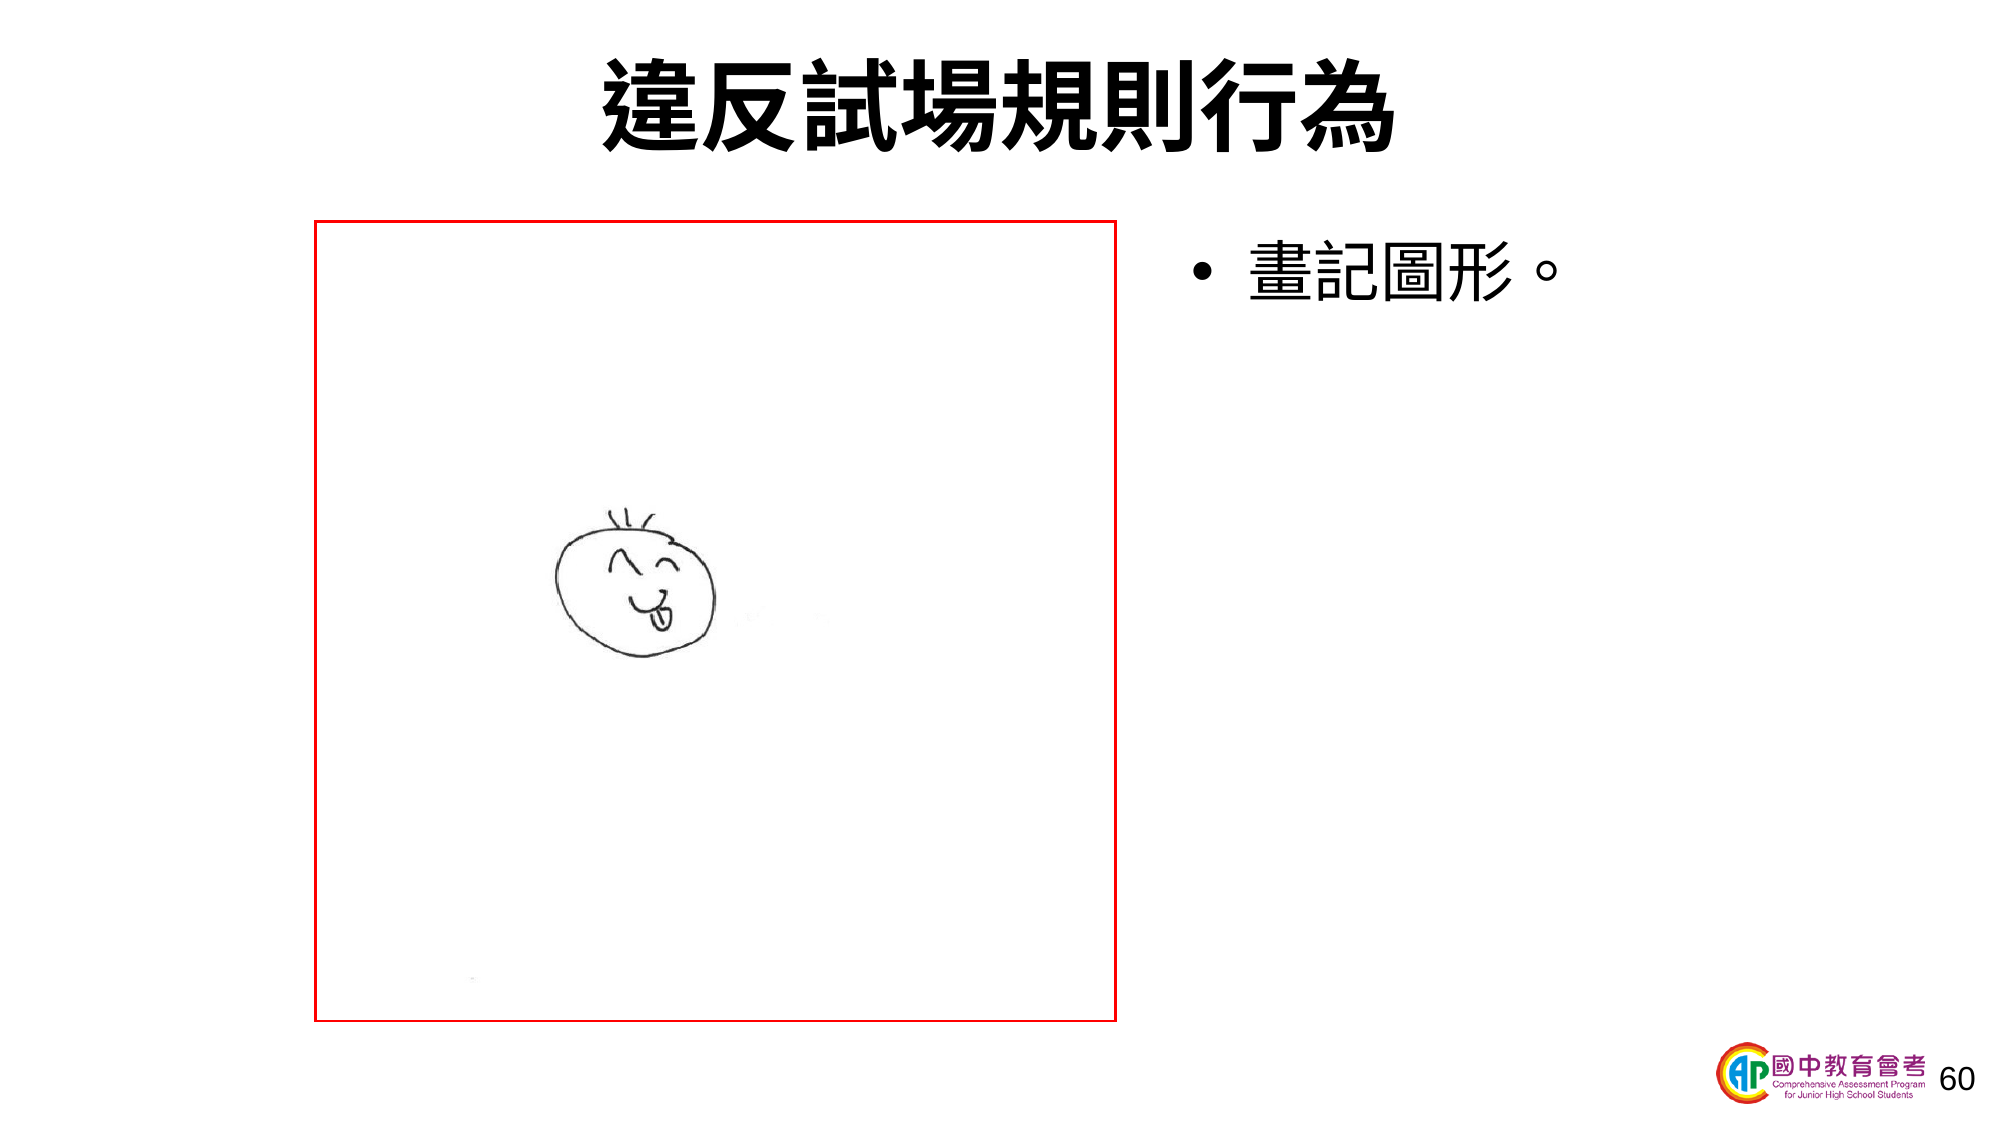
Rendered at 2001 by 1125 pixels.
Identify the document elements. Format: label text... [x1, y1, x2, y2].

title 違反試場規則行為 [137, 2, 1863, 220]
text_box 畫記圖形。 [1175, 222, 1661, 412]
text_box 60 [1923, 1047, 2000, 1108]
picture [316, 222, 1115, 1020]
